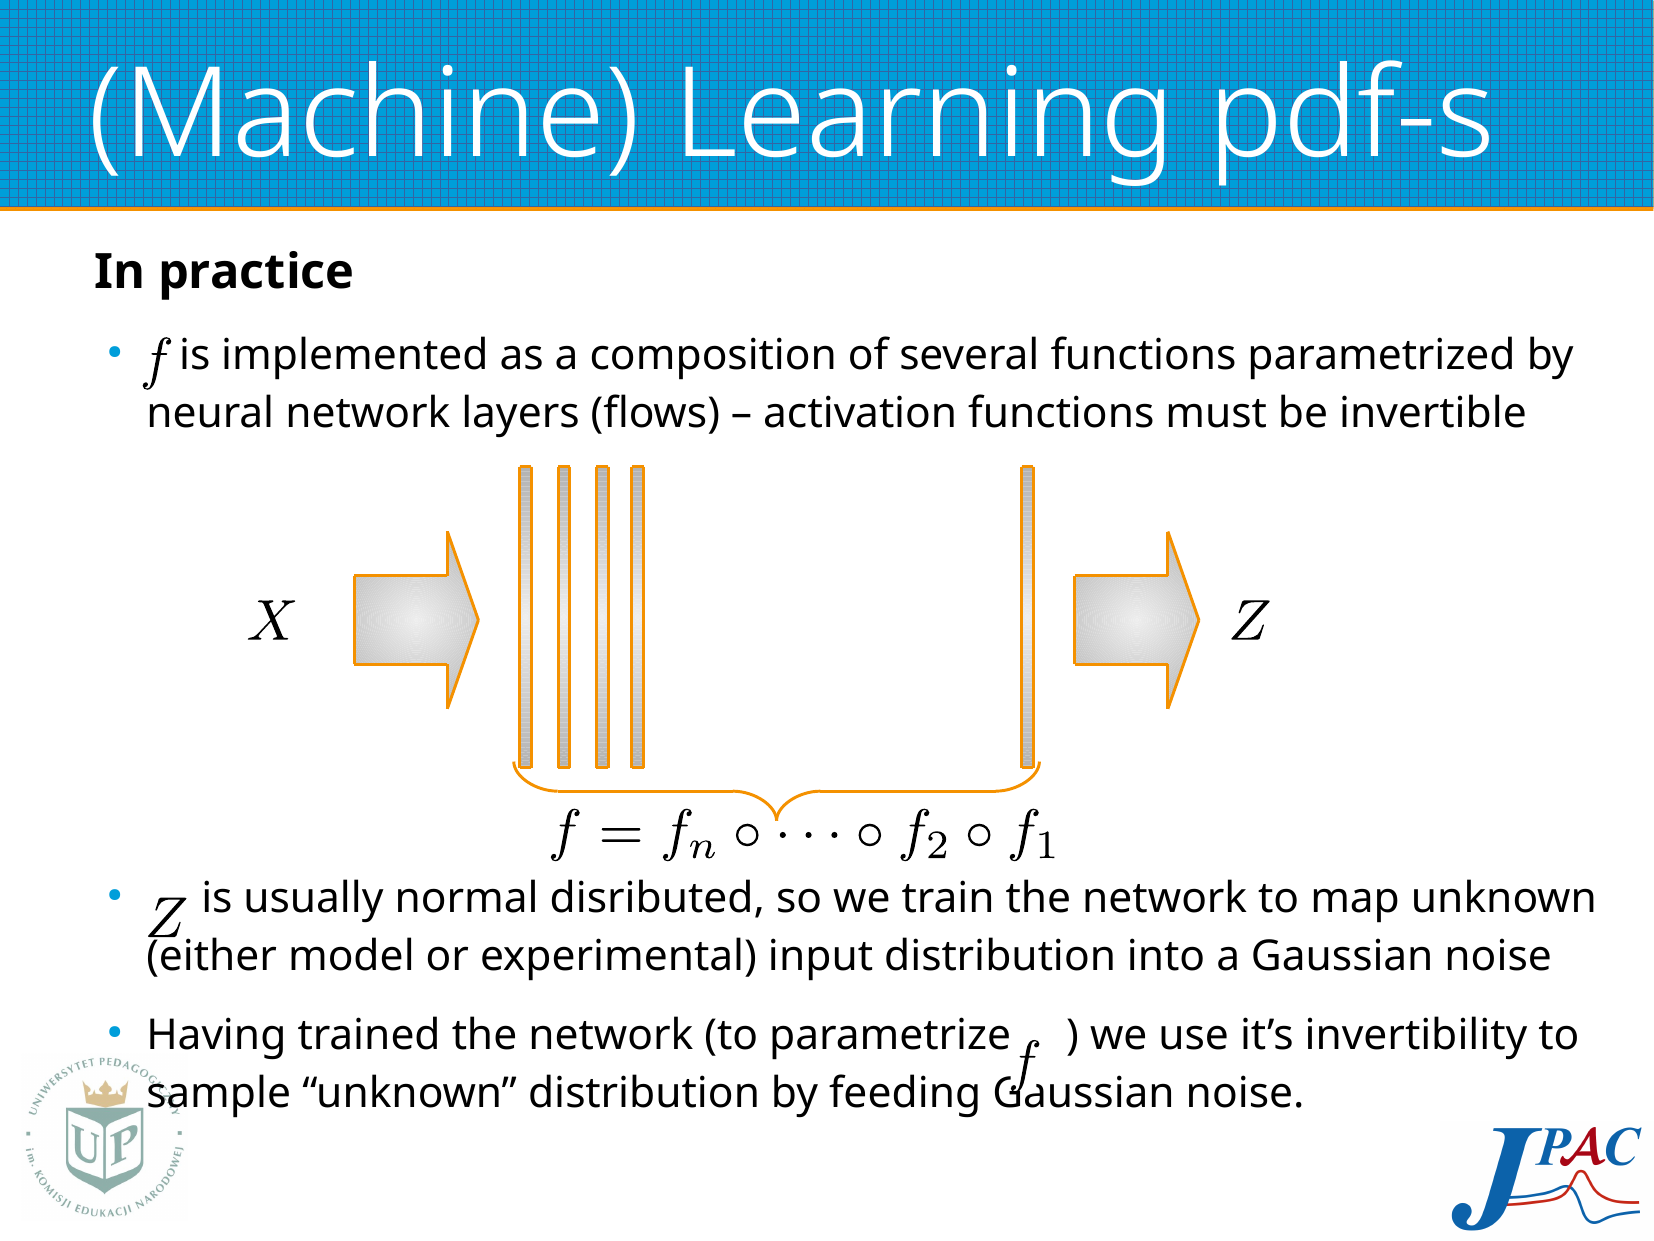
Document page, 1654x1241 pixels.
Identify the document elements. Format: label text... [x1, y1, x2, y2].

title (Machine) Learning pdf-s [88, 5, 1565, 193]
picture [21, 1053, 188, 1221]
text_box [1021, 466, 1034, 768]
text_box [147, 897, 187, 938]
text_box [558, 466, 570, 768]
text_box [631, 466, 644, 768]
text_box [596, 466, 609, 768]
list In practice is implemented as a composition of several functions parametrized by neural network layers (flows) – activation functions must be invertible is usually normal disributed, so we train the network to map unknown (either model or experimental) input distribution into a Gaussian noise Having trained the network (to parametrize ) we use it’s invertibility to sample “unknown” distribution by feeding Gaussian noise. [94, 236, 1601, 1150]
text_box [519, 466, 532, 768]
text_box [1231, 600, 1270, 640]
text_box [550, 808, 1055, 862]
text_box [247, 600, 296, 640]
text_box [354, 531, 479, 709]
text_box [1074, 531, 1199, 709]
picture [1440, 1121, 1654, 1241]
text_box [142, 337, 172, 390]
text_box [1010, 1039, 1040, 1093]
